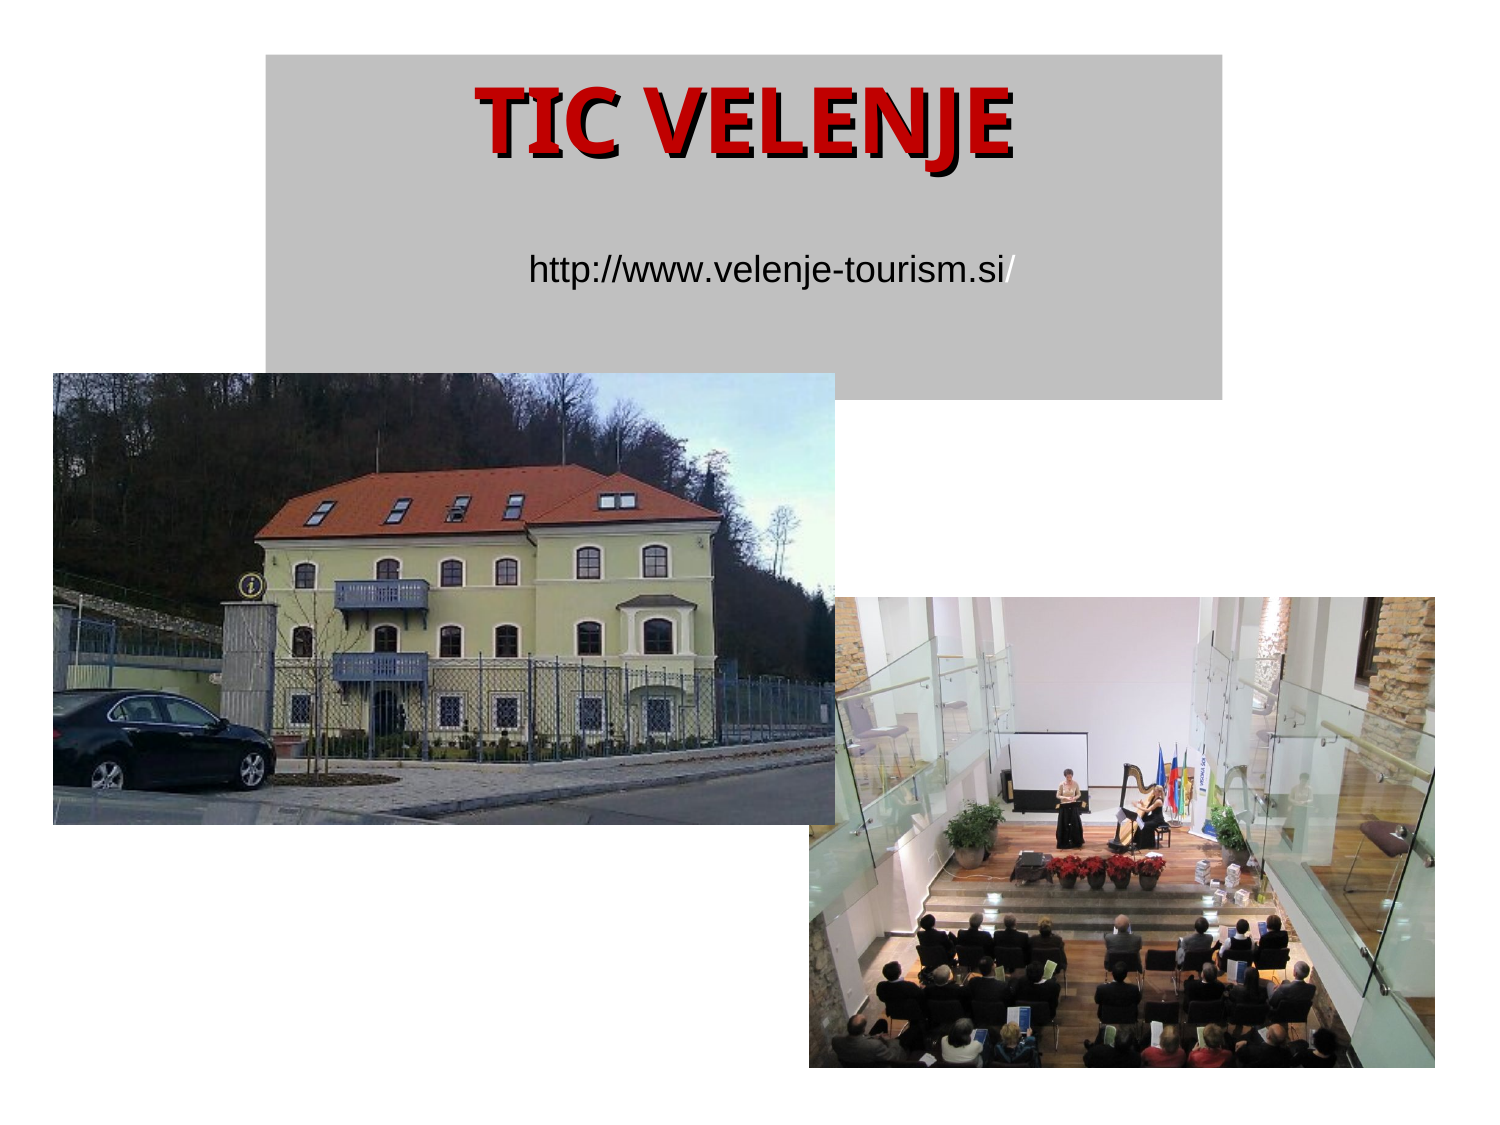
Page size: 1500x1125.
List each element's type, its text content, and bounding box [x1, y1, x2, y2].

picture [53, 373, 1435, 1068]
text_box TIC VELENJE [265, 54, 1223, 400]
text_box http://www.velenje-tourism.si/ [513, 243, 1035, 298]
